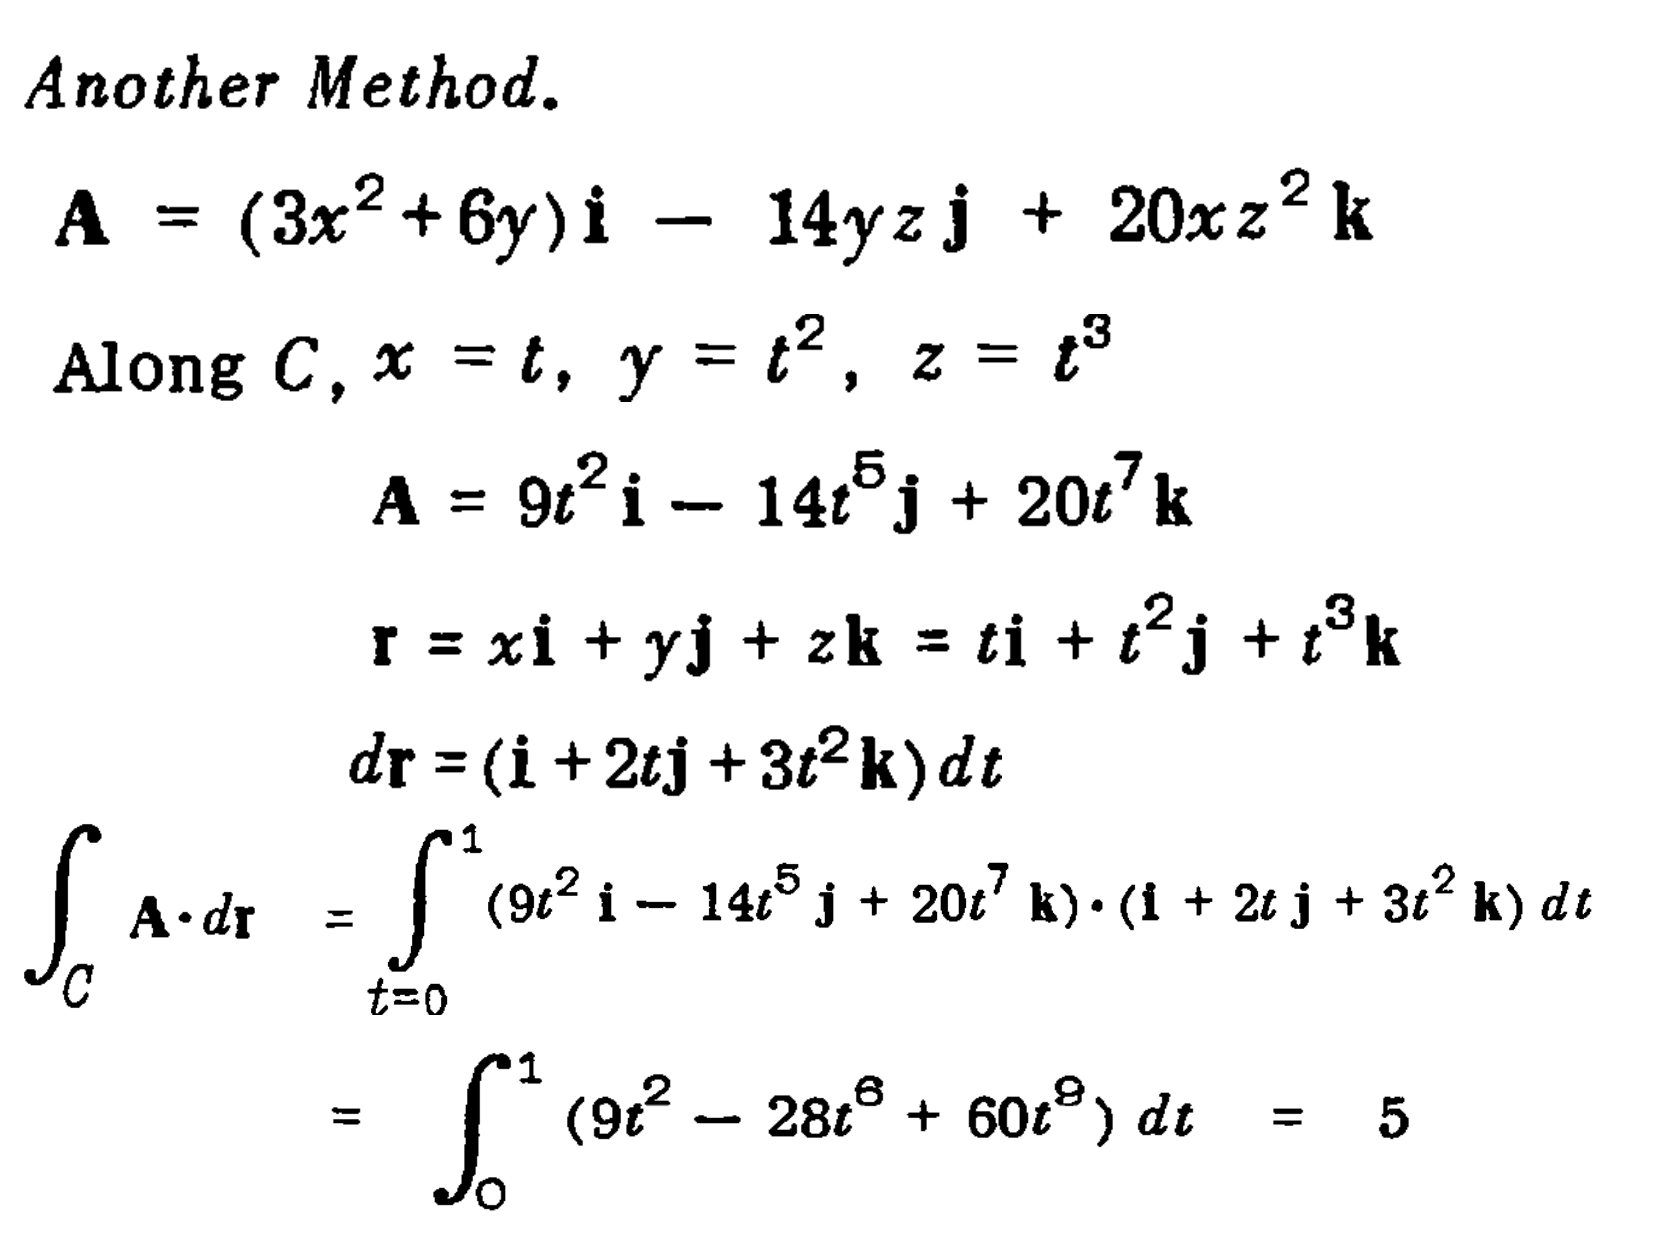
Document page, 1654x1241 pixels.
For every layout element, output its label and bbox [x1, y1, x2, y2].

picture [23, 702, 1607, 1229]
picture [35, 165, 1389, 270]
picture [47, 307, 348, 426]
picture [361, 314, 1123, 402]
picture [9, 35, 567, 142]
picture [349, 575, 1406, 697]
picture [354, 434, 1205, 567]
